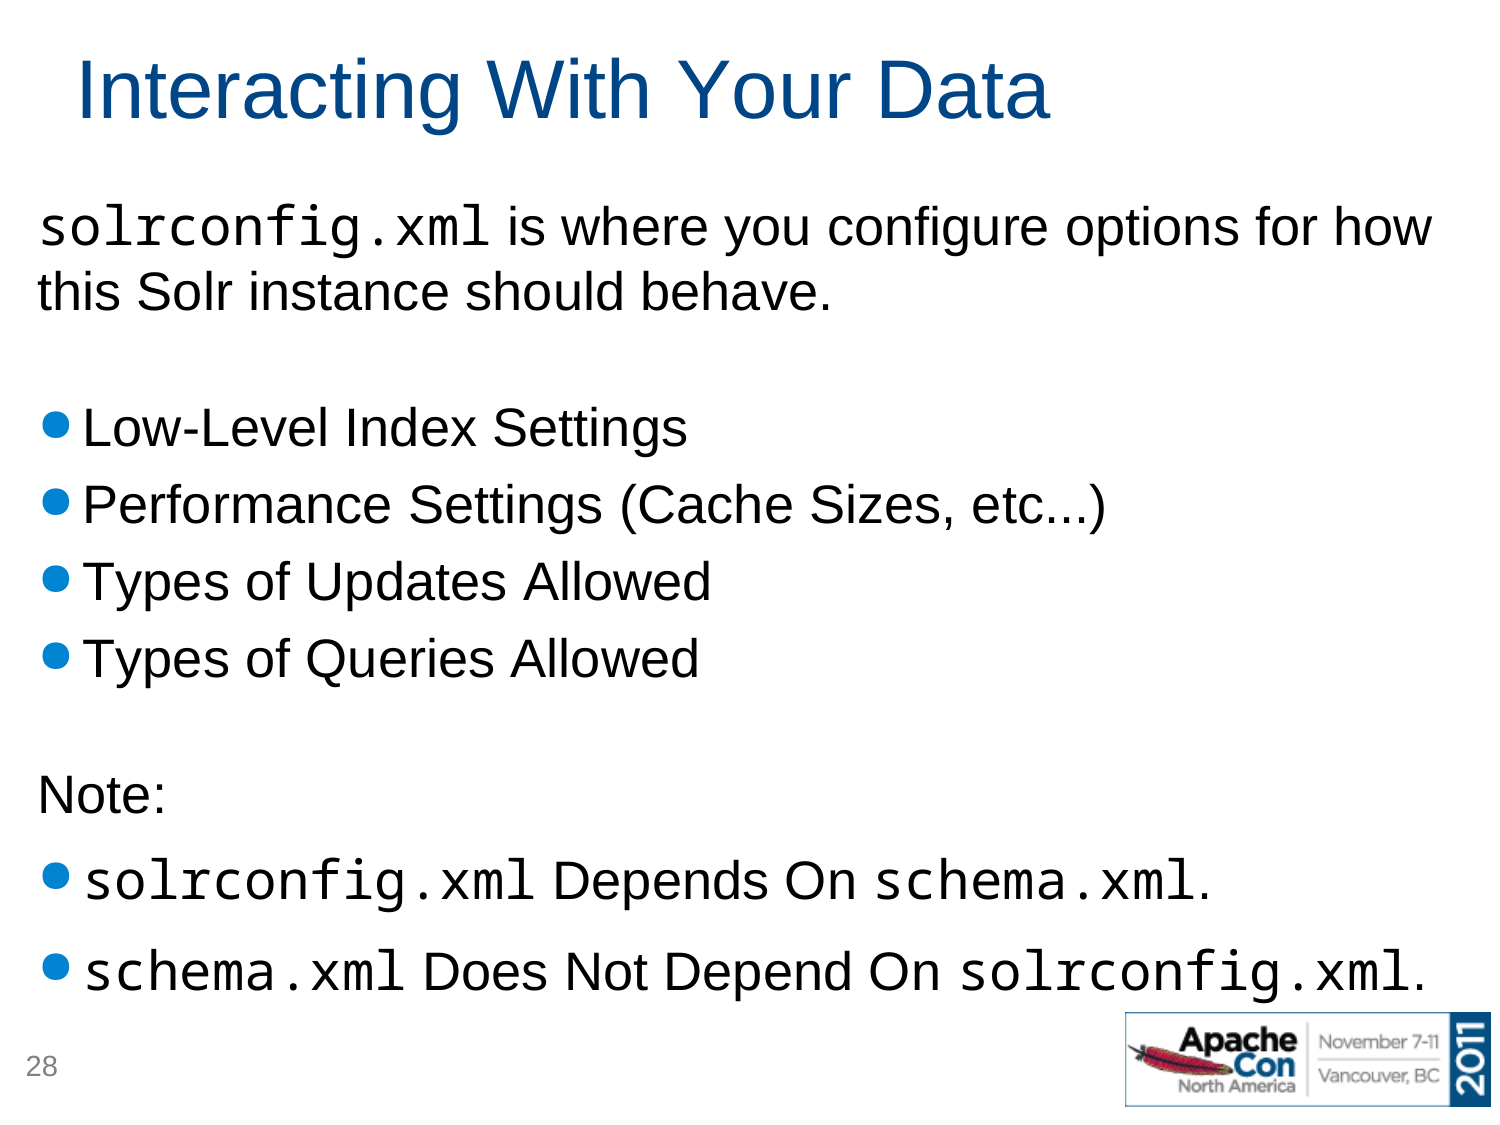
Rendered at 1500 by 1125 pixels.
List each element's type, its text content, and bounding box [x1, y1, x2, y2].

list solrconfig.xml is where you configure options for how this Solr instance should behave. Low-Level Index Settings Performance Settings (Cache Sizes, etc...) Types of Updates Allowed Types of Queries Allowed Note: solrconfig.xml Depends On schema.xml. schema.xml Does Not Depend On solrconfig.xml. [37, 187, 1463, 991]
title Interacting With Your Data [75, 0, 1425, 181]
picture [1125, 1012, 1491, 1107]
